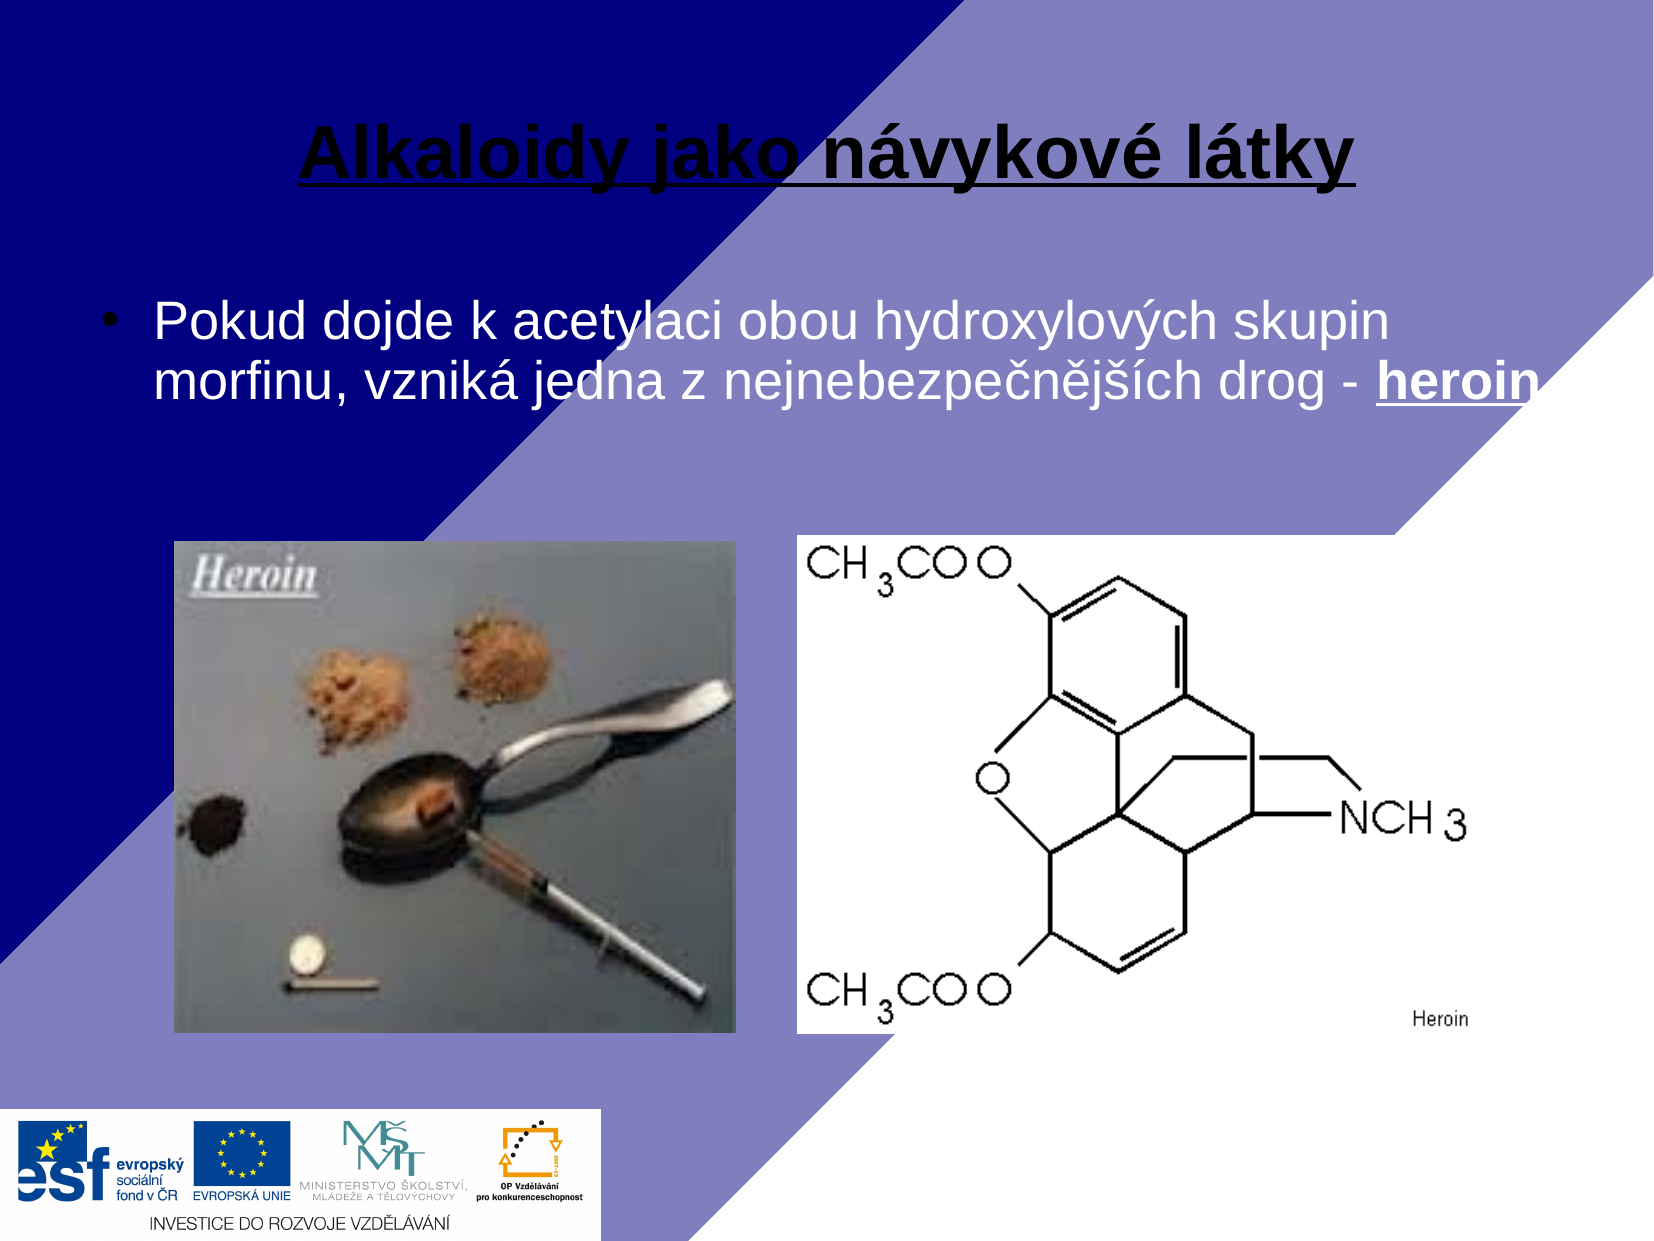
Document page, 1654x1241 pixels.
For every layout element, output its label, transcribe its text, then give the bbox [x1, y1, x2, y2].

picture [0, 1109, 601, 1241]
list Pokud dojde k acetylaci obou hydroxylových skupin morfinu, vzniká jedna z nejnebezpečnějších drog - heroin. [82, 290, 1571, 1109]
picture [797, 535, 1477, 1034]
picture [174, 541, 736, 1033]
title Alkaloidy jako návykové látky [82, 49, 1571, 257]
